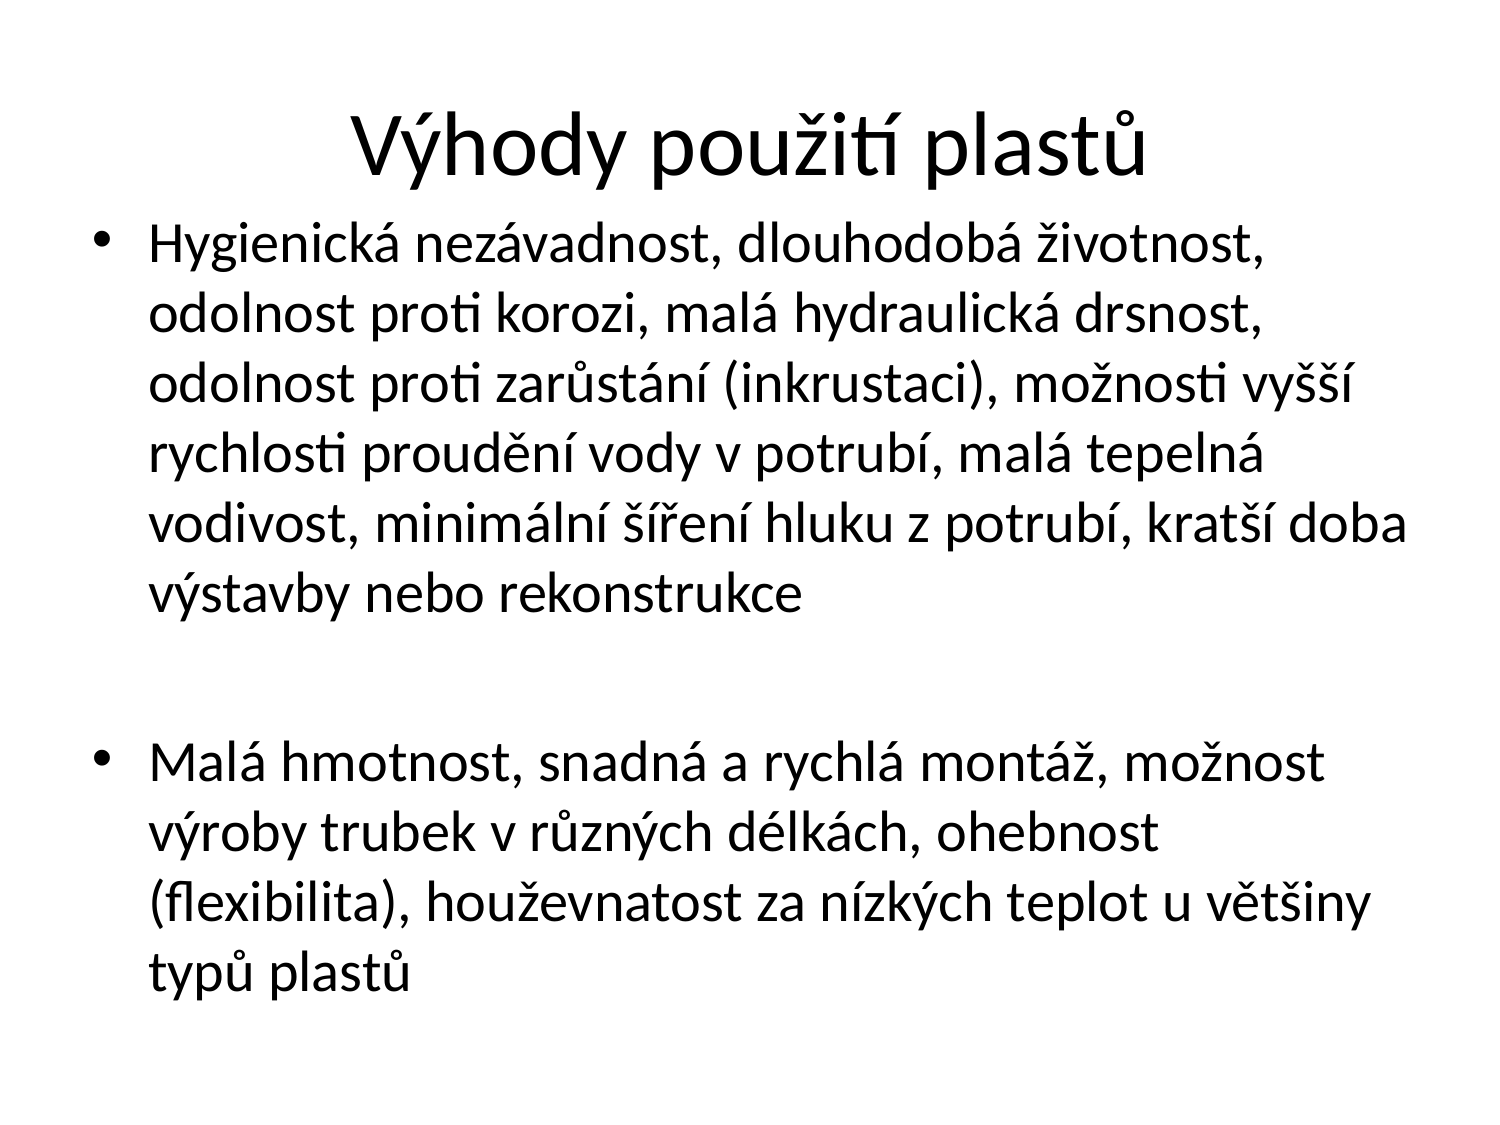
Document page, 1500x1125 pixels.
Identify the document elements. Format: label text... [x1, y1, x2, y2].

title Výhody použití plastů [75, 45, 1426, 233]
list Hygienická nezávadnost, dlouhodobá životnost, odolnost proti korozi, malá hydraulická drsnost, odolnost proti zarůstání (inkrustaci), možnosti vyšší rychlosti proudění vody v potrubí, malá tepelná vodivost, minimální šíření hluku z potrubí, kratší doba výstavby nebo rekonstrukce Malá hmotnost, snadná a rychlá montáž, možnost výroby trubek v různých délkách, ohebnost (flexibilita), houževnatost za nízkých teplot u většiny typů plastů [76, 196, 1427, 1095]
